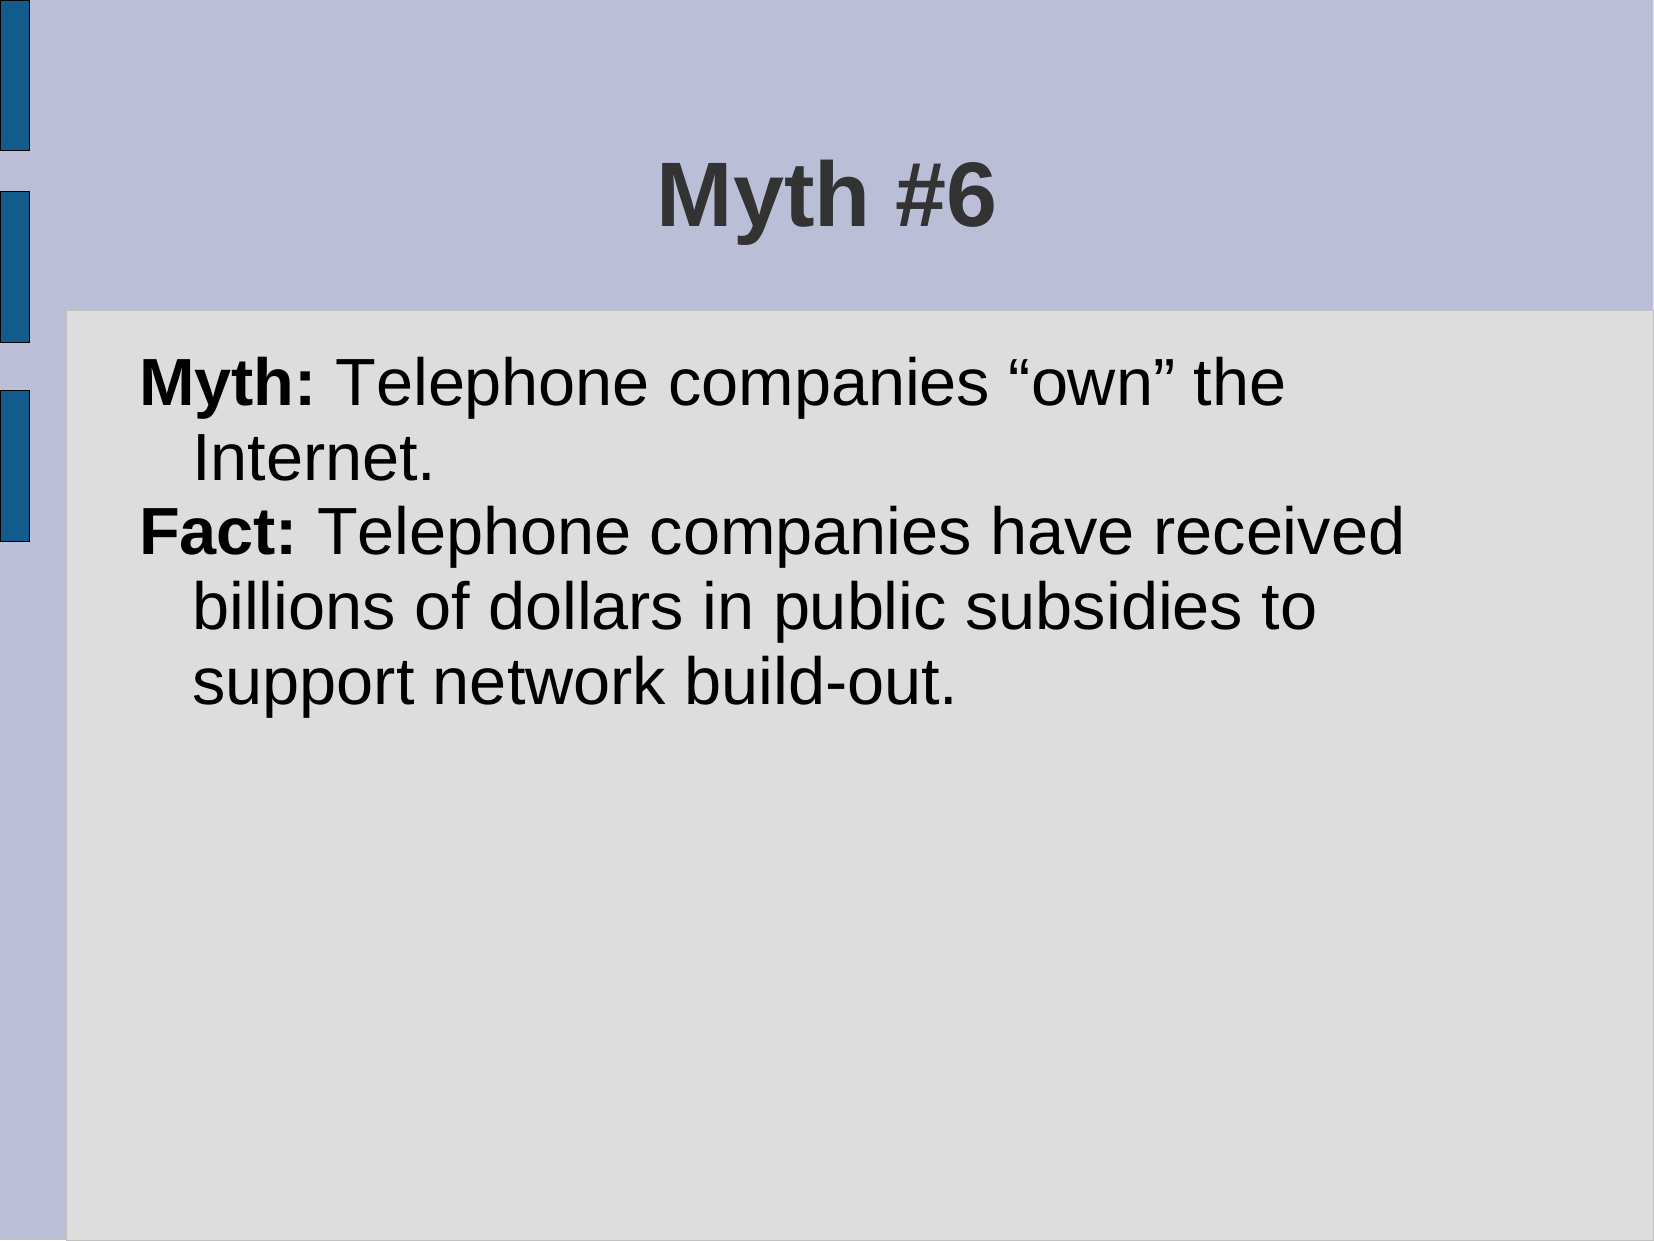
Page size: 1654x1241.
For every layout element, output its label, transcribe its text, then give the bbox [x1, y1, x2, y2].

list Myth: Telephone companies “own” the Internet. Fact: Telephone companies have received billions of dollars in public subsidies to support network build-out. [121, 344, 1534, 1127]
title Myth #6 [121, 91, 1534, 299]
